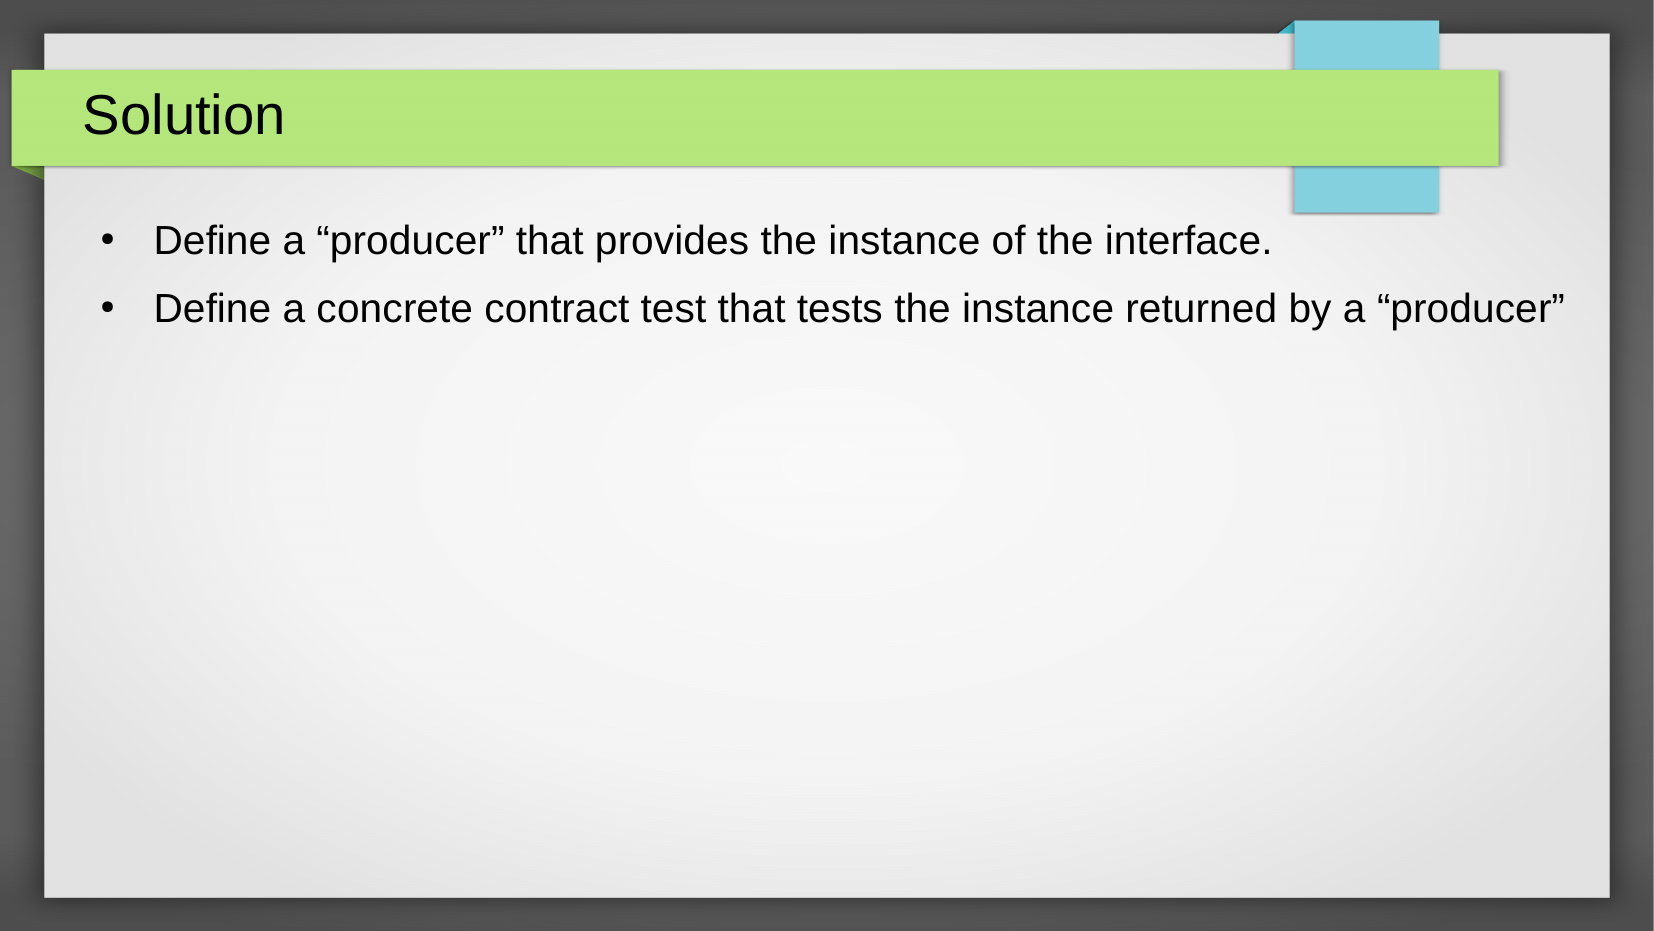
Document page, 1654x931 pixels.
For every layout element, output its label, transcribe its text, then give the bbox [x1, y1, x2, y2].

title Solution [82, 70, 1264, 160]
list Define a “producer” that provides the instance of the interface. Define a concrete contract test that tests the instance returned by a “producer” [82, 217, 1571, 758]
picture [0, 0, 1654, 931]
